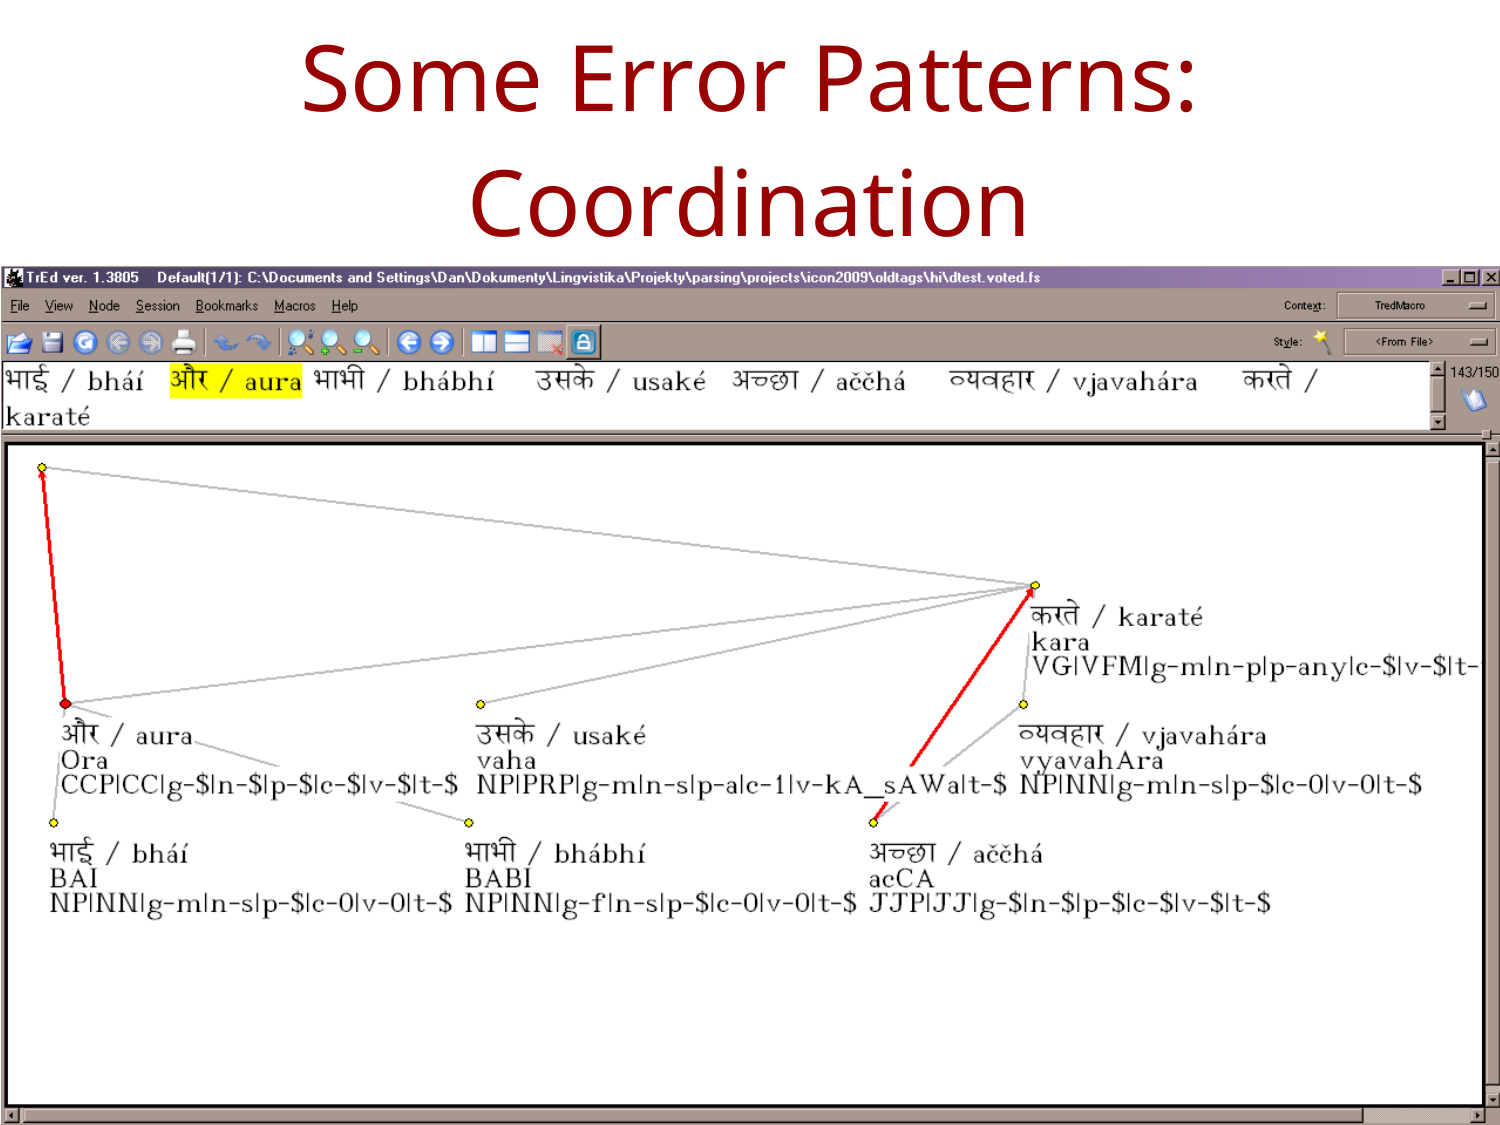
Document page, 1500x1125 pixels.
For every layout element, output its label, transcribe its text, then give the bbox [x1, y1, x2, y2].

title Some Error Patterns: Coordination [75, 21, 1426, 257]
picture [1, 266, 1500, 1125]
